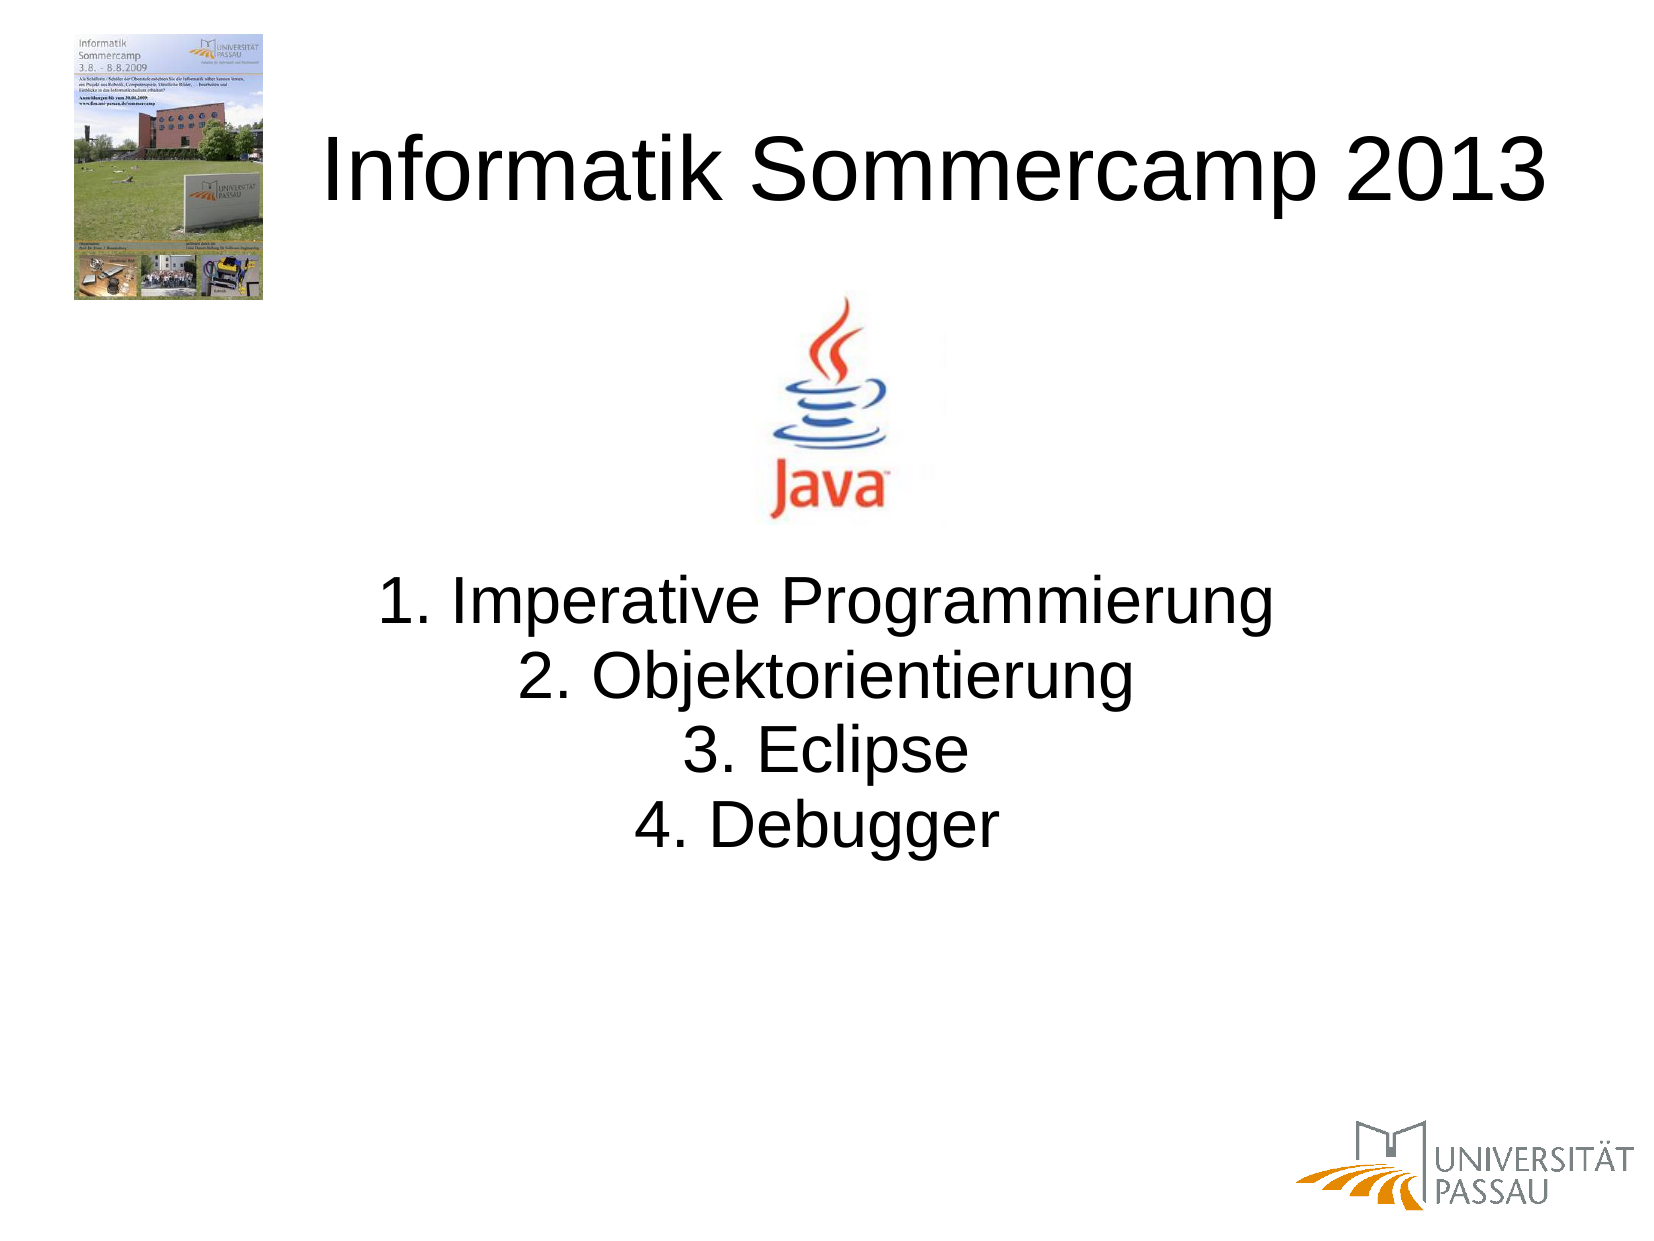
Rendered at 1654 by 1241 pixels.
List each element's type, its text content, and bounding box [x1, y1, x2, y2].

picture [1295, 1120, 1634, 1211]
subtitle 1. Imperative Programmierung 2. Objektorientierung 3. Eclipse 4. Debugger [82, 344, 1571, 1081]
picture [712, 290, 947, 526]
picture [74, 34, 263, 300]
title Informatik Sommercamp 2013 [300, 44, 1571, 293]
